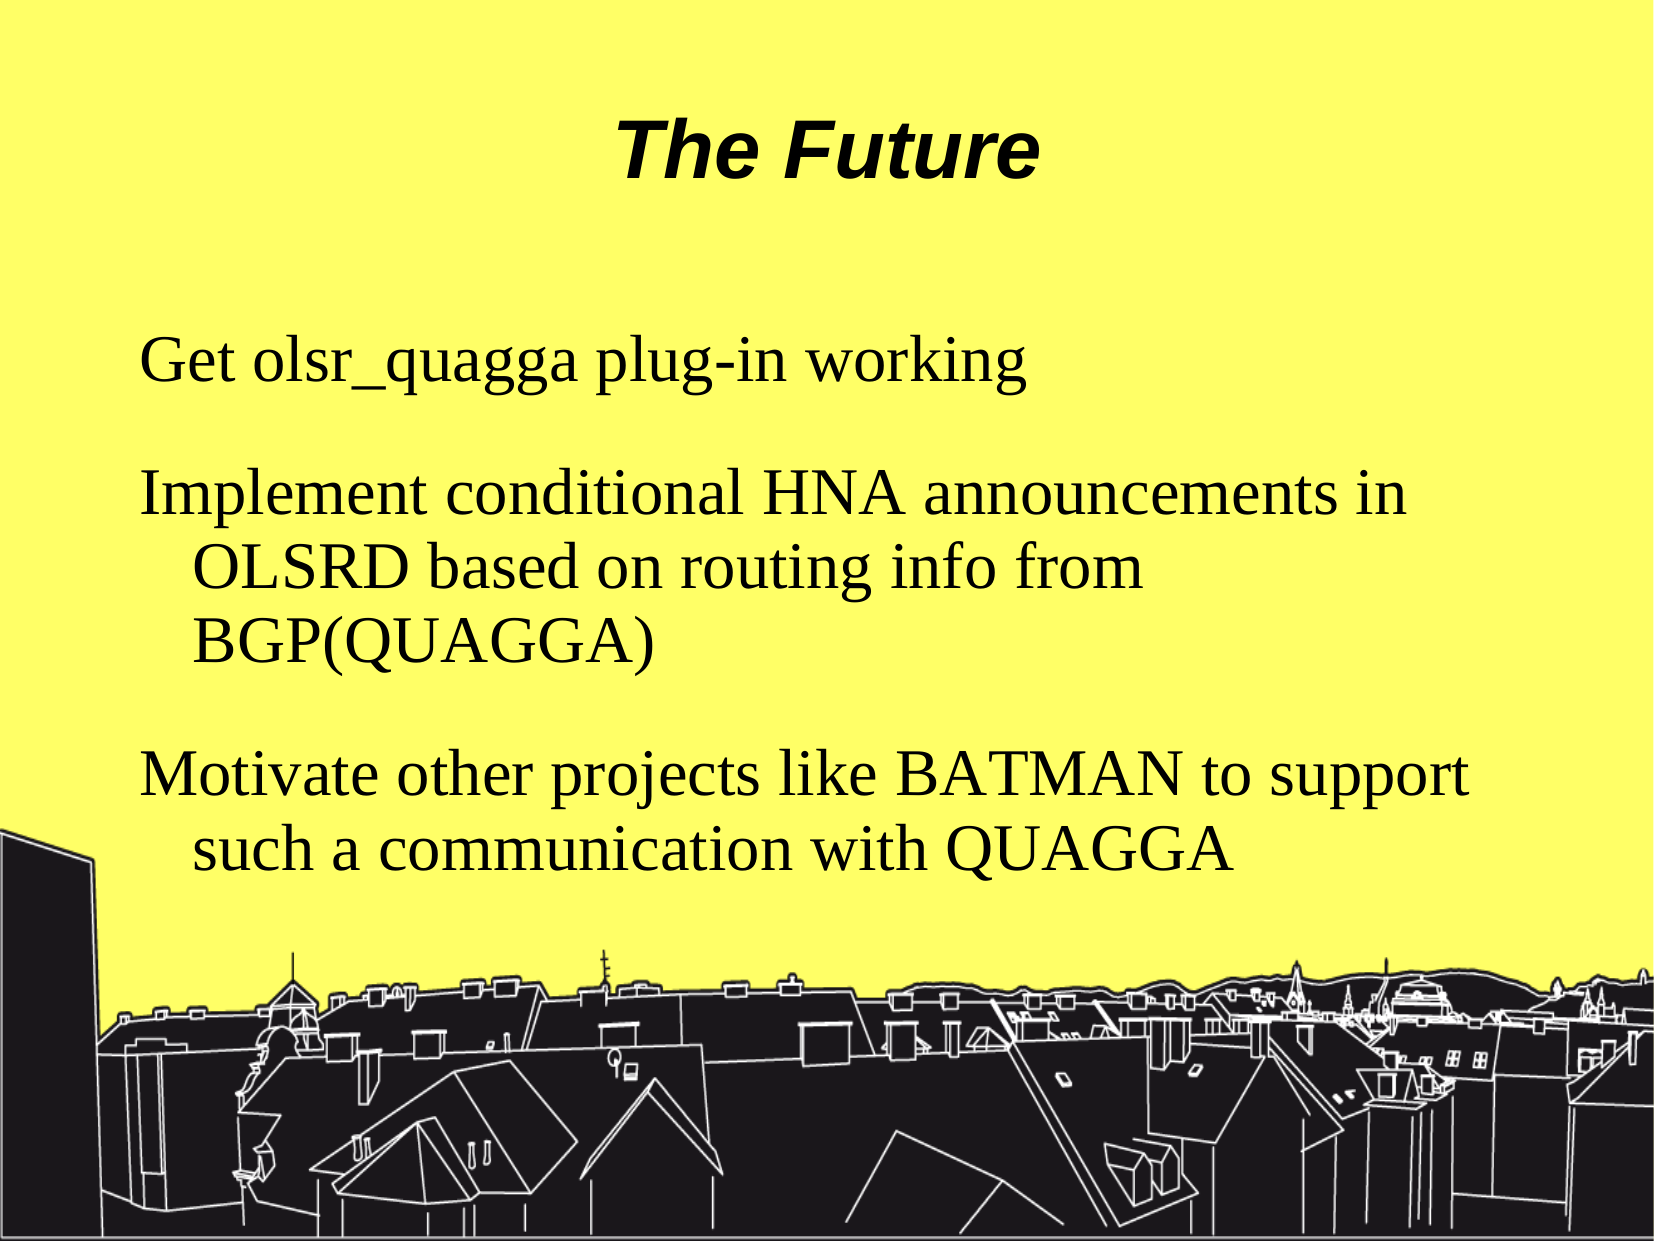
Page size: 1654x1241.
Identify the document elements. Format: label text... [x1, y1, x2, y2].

title The Future [121, 46, 1534, 254]
picture [0, 827, 1654, 1241]
list Get olsr_quagga plug-in working Implement conditional HNA announcements in OLSRD based on routing info from BGP(QUAGGA) Motivate other projects like BATMAN to support such a communication with QUAGGA [121, 322, 1561, 1118]
